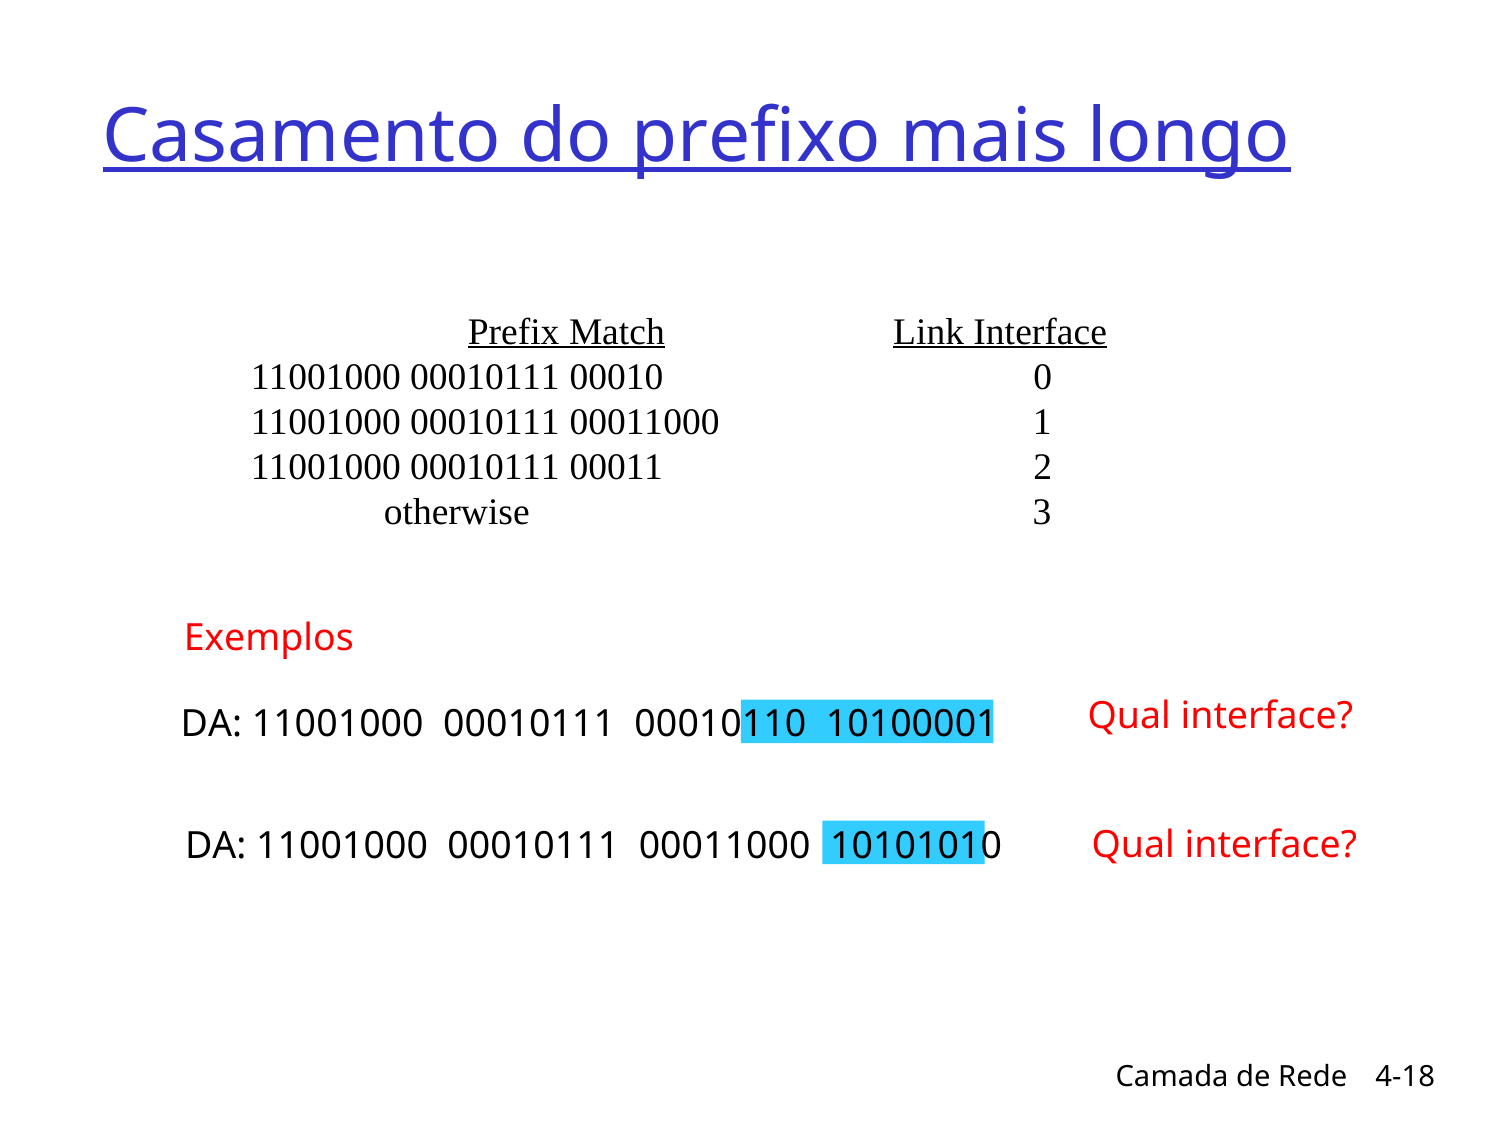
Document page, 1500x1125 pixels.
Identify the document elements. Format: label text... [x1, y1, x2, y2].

text_box Prefix Match Link Interface 11001000 00010111 00010 0 11001000 00010111 00011000 1 11001000 00010111 00011 2 otherwise 3 [141, 298, 1123, 540]
text_box Exemplos [168, 605, 369, 666]
text_box Qual interface? [1072, 683, 1369, 745]
text_box Qual interface? [1076, 812, 1373, 873]
text_box DA: 11001000 00010111 00010110 10100001 [165, 690, 1024, 752]
text_box DA: 11001000 00010111 00011000 10101010 [170, 813, 1028, 874]
text_box Camada de Rede [887, 1050, 1339, 1125]
text_box 4-<número> [1339, 1050, 1451, 1125]
text_box Casamento do prefixo mais longo [87, 37, 1363, 225]
